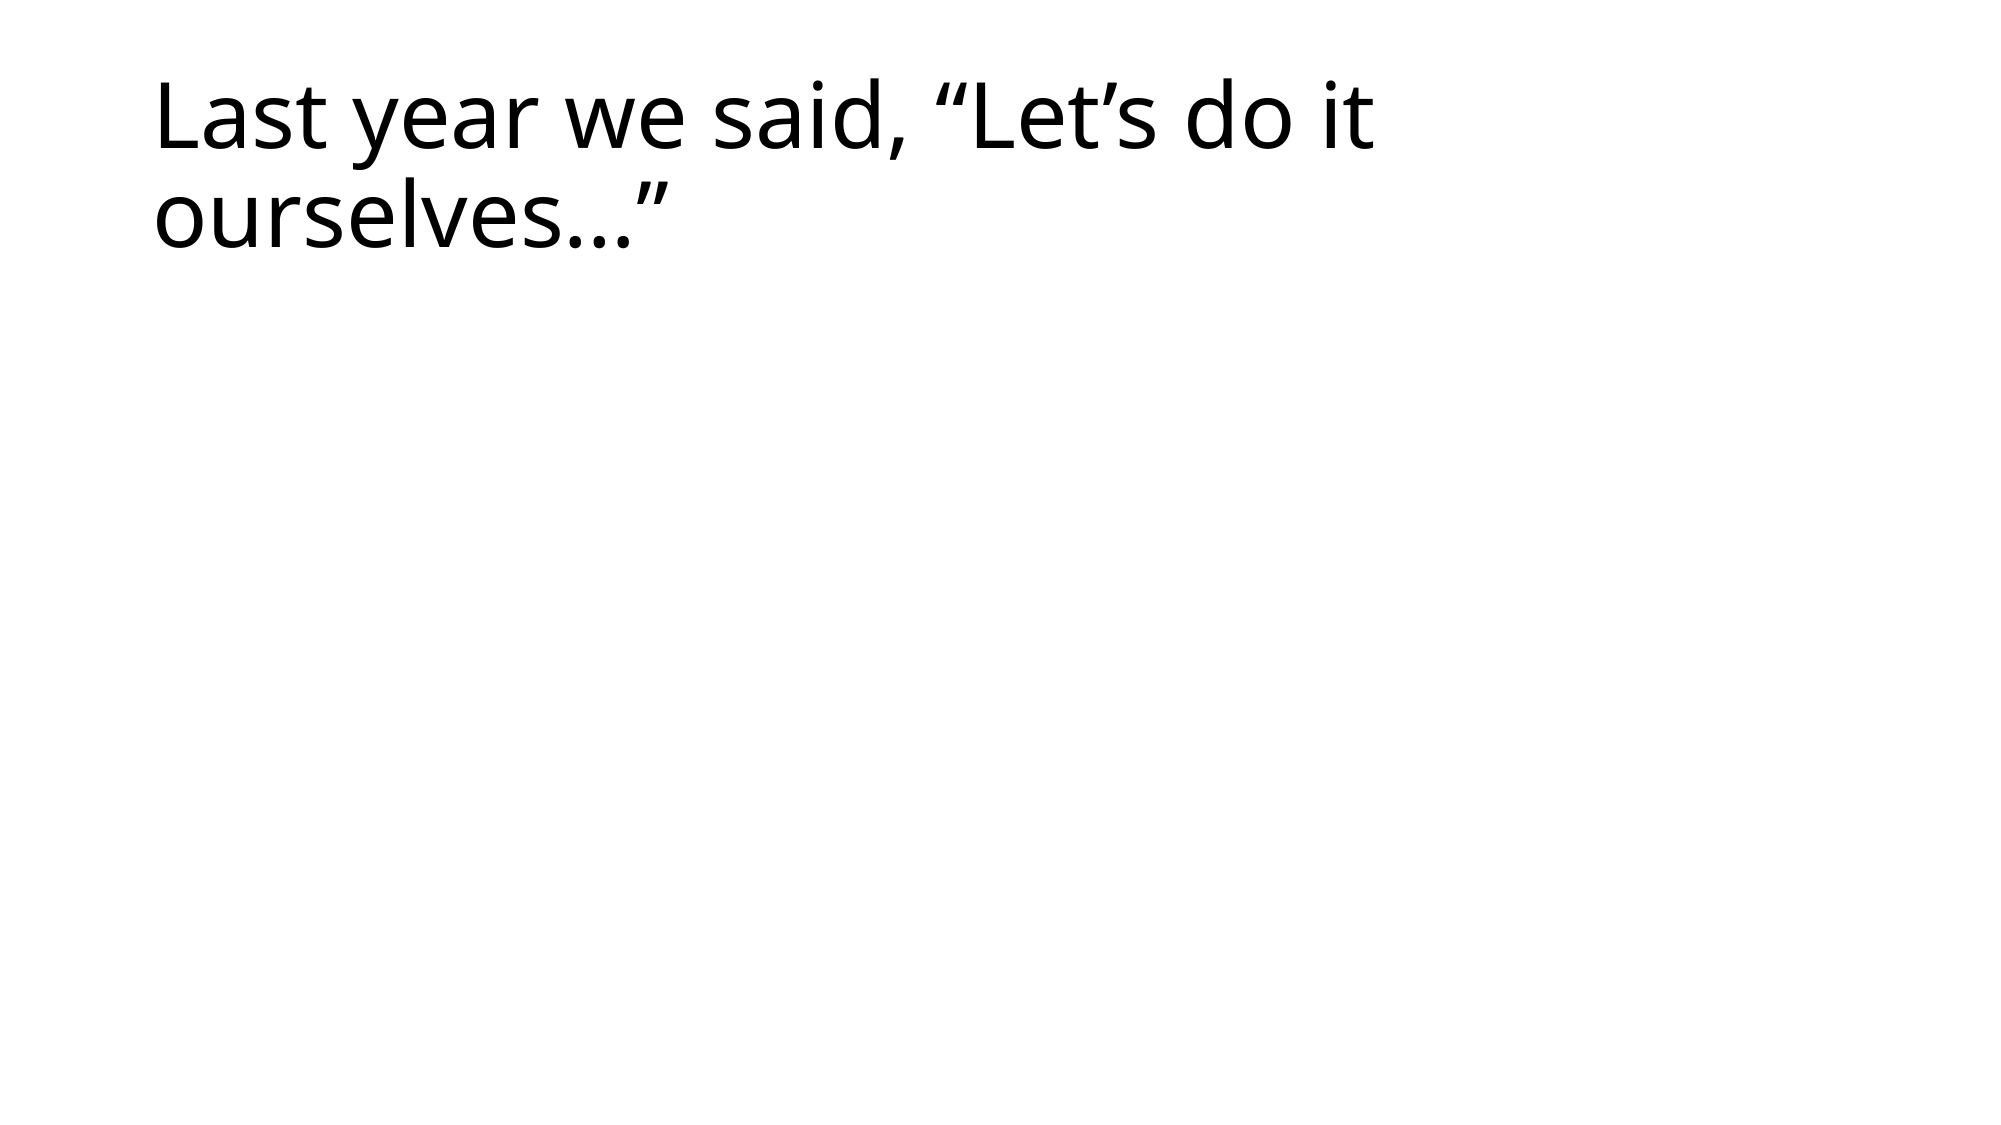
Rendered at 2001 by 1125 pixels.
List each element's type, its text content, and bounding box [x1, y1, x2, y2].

title Last year we said, “Let’s do it ourselves…” [137, 59, 1863, 278]
